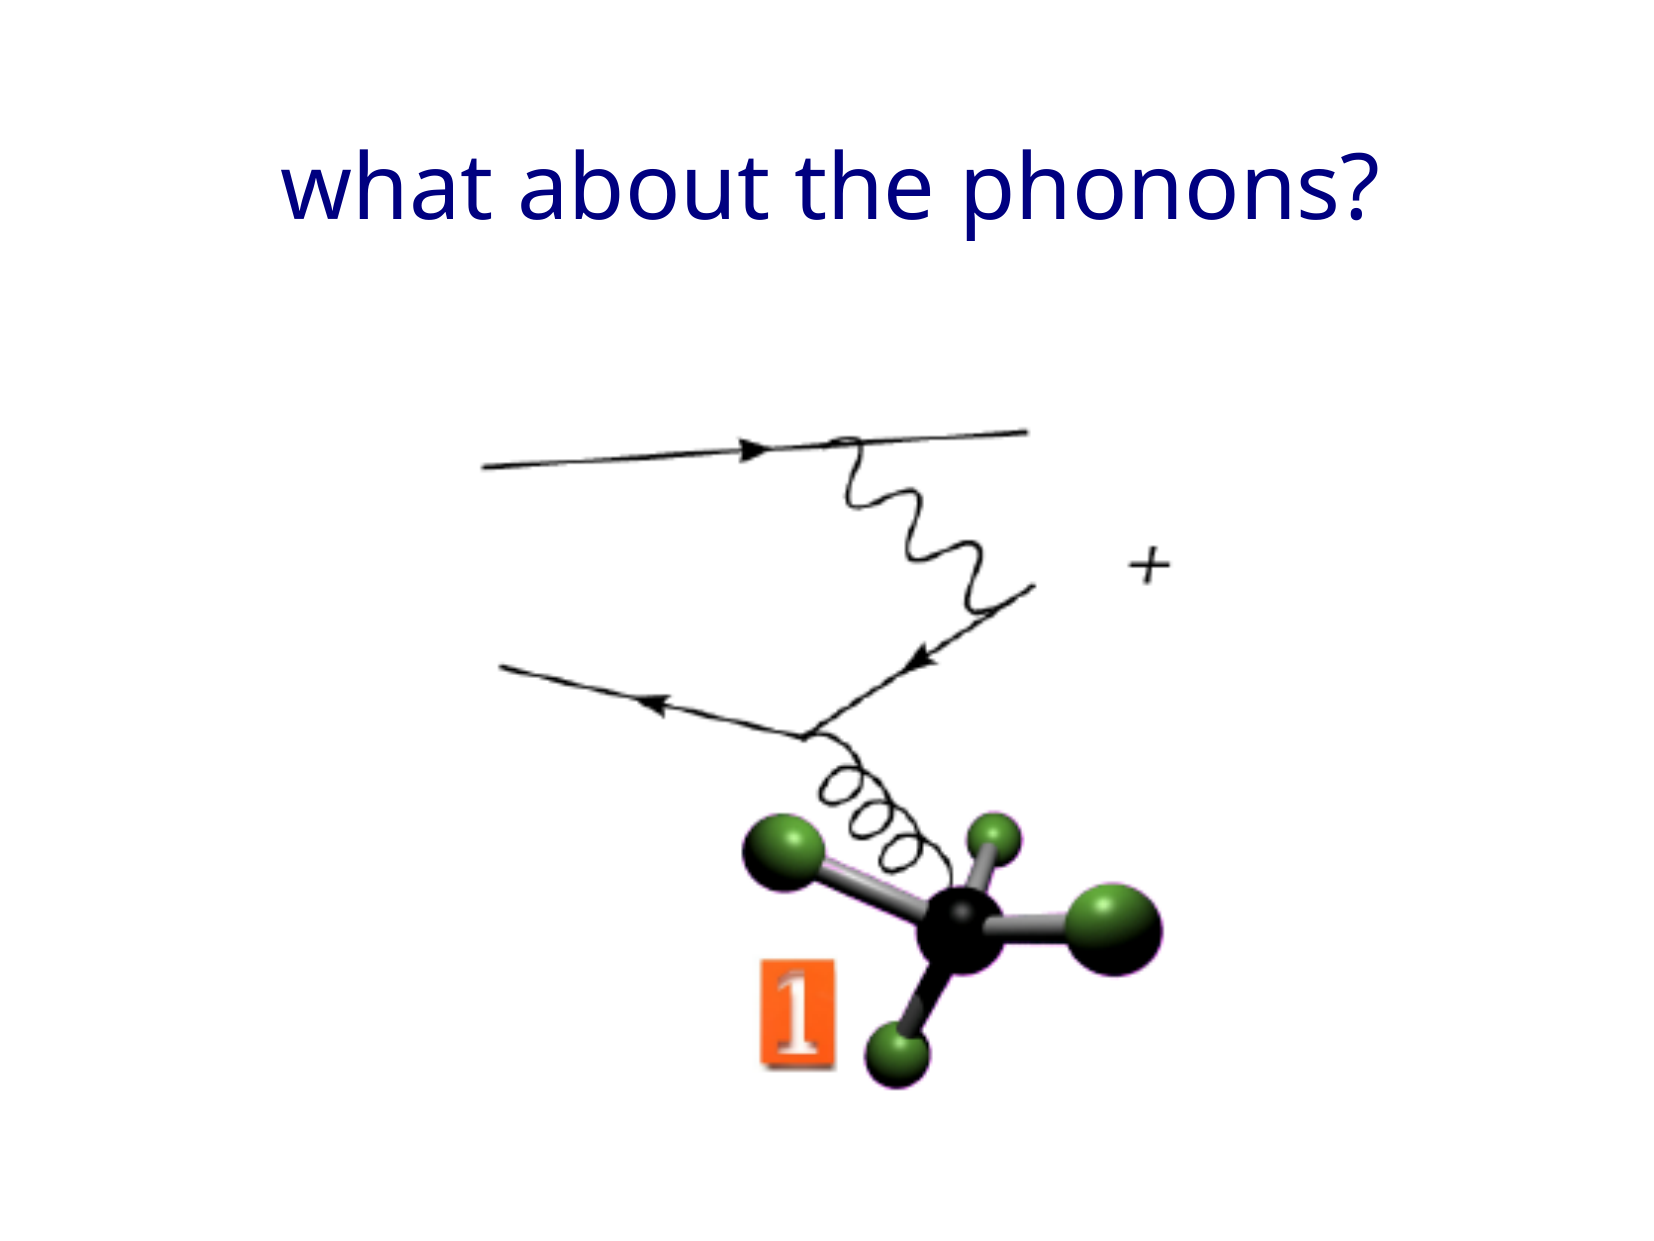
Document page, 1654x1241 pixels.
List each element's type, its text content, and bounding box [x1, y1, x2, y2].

picture [455, 298, 1206, 1138]
title what about the phonons? [86, 87, 1576, 281]
